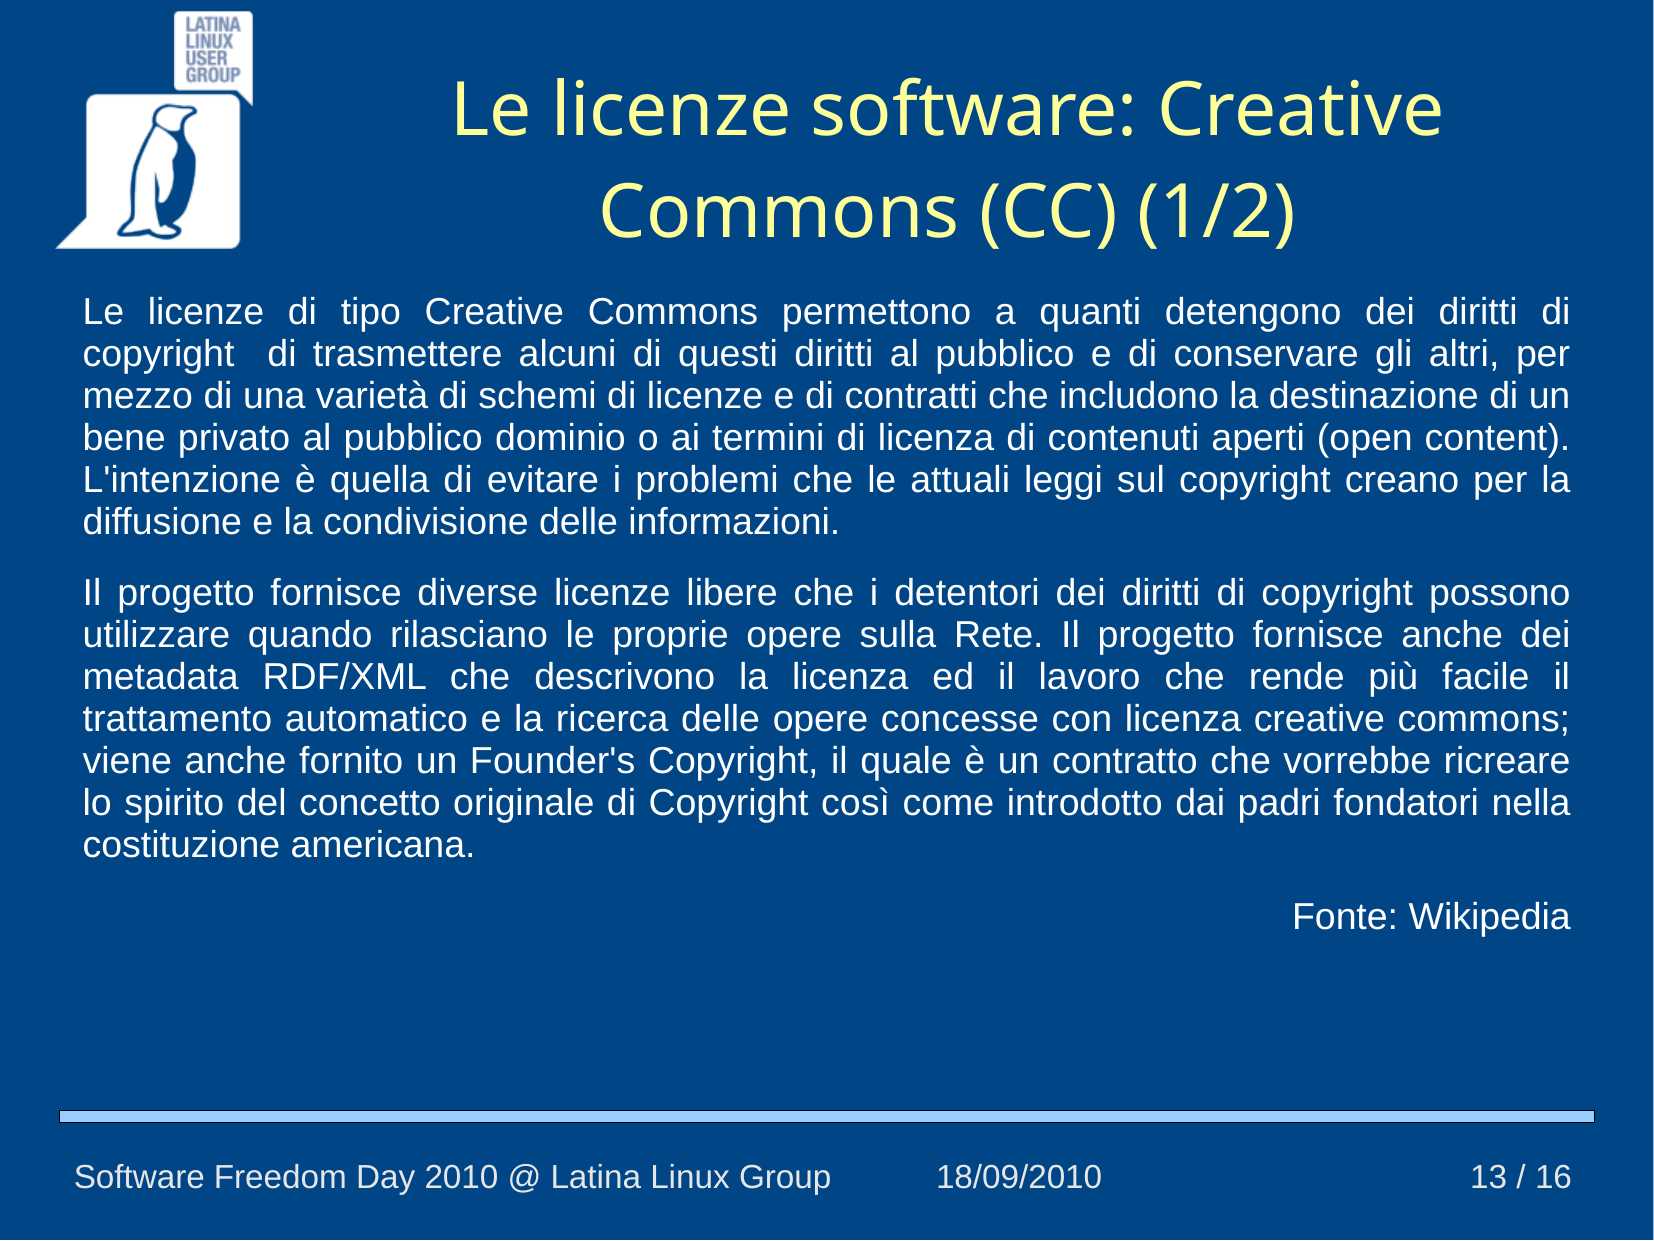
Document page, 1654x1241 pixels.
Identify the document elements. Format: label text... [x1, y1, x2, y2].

title Le licenze software: Creative Commons (CC) (1/2) [324, 51, 1571, 264]
list Le licenze di tipo Creative Commons permettono a quanti detengono dei diritti di copyright di trasmettere alcuni di questi diritti al pubblico e di conservare gli altri, per mezzo di una varietà di schemi di licenze e di contratti che includono la destinazione di un bene privato al pubblico dominio o ai termini di licenza di contenuti aperti (open content). L'intenzione è quella di evitare i problemi che le attuali leggi sul copyright creano per la diffusione e la condivisione delle informazioni. Il progetto fornisce diverse licenze libere che i detentori dei diritti di copyright possono utilizzare quando rilasciano le proprie opere sulla Rete. Il progetto fornisce anche dei metadata RDF/XML che descrivono la licenza ed il lavoro che rende più facile il trattamento automatico e la ricerca delle opere concesse con licenza creative commons; viene anche fornito un Founder's Copyright, il quale è un contratto che vorrebbe ricreare lo spirito del concetto originale di Copyright così come introdotto dai padri fondatori nella costituzione americana. Fonte: Wikipedia [82, 290, 1571, 1094]
picture [43, 0, 266, 262]
